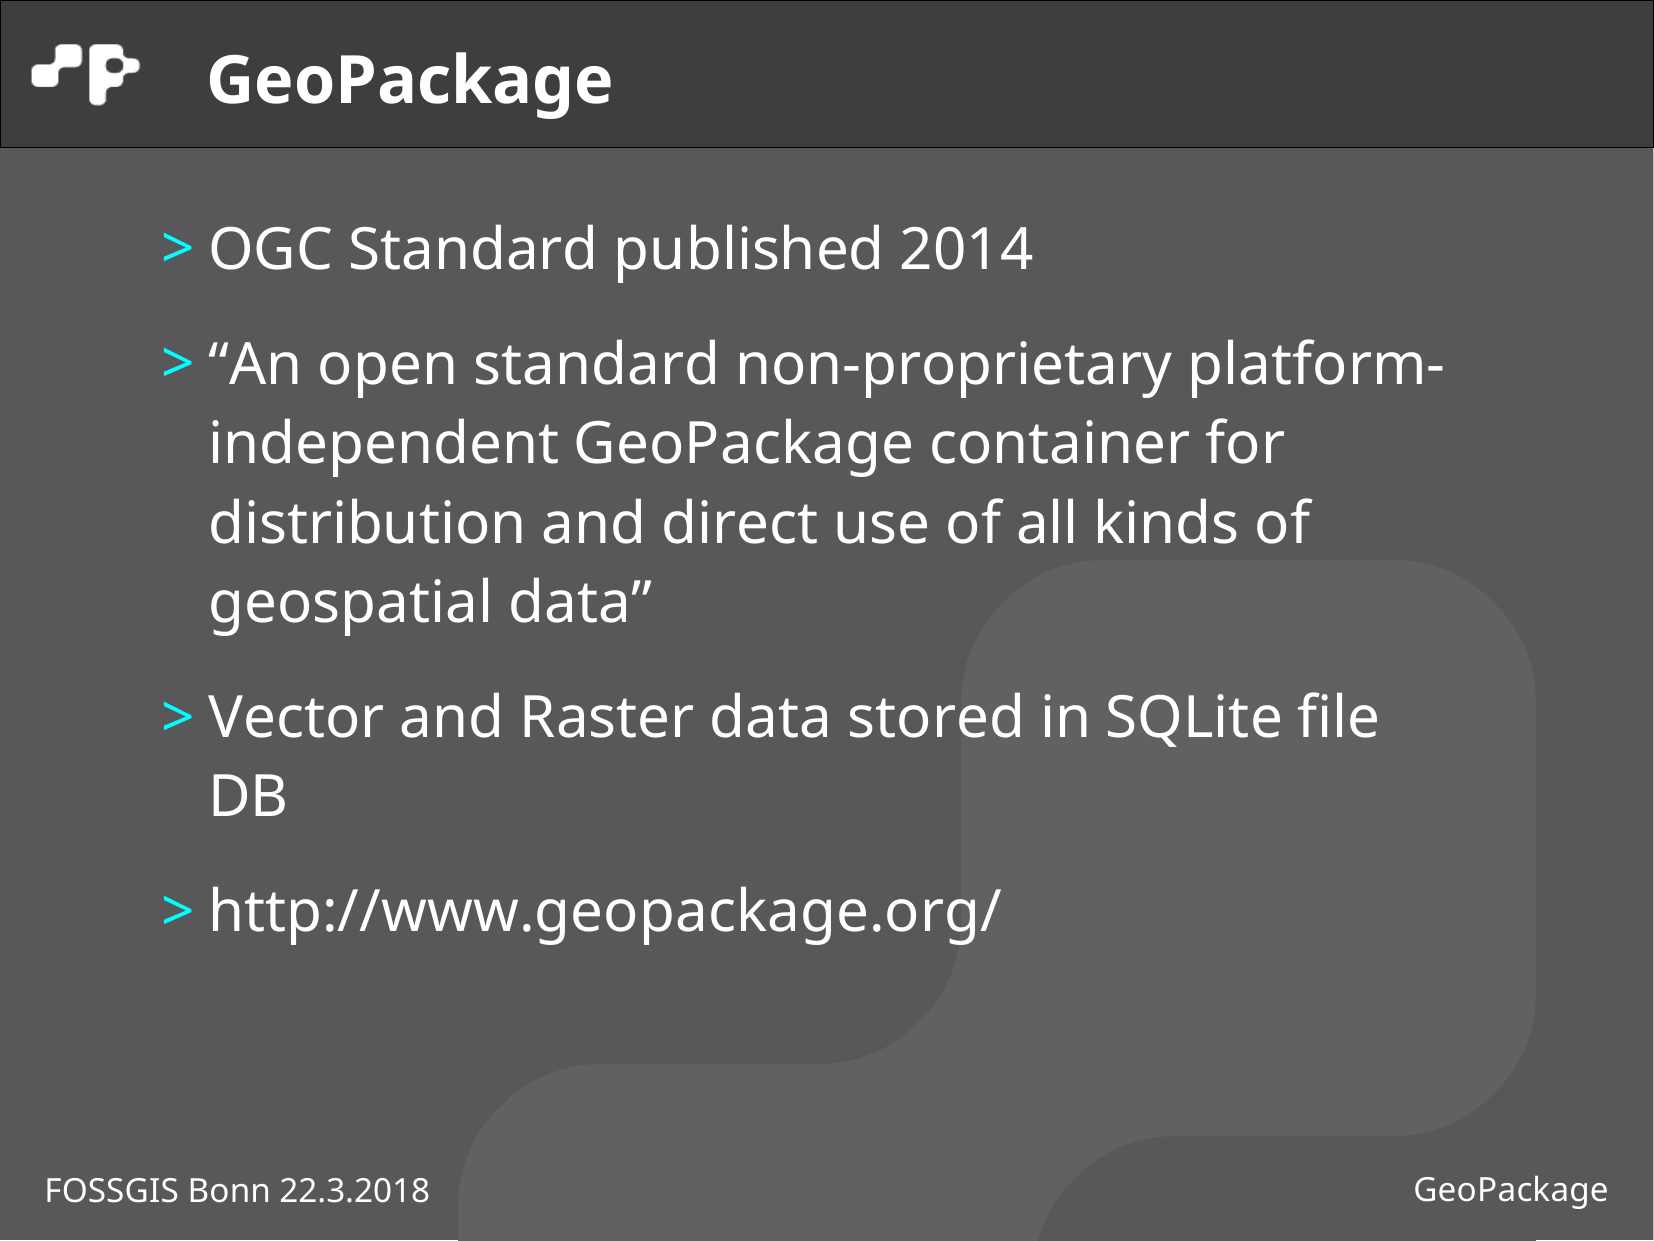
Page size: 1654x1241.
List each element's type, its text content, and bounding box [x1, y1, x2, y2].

picture [458, 560, 1536, 1241]
picture [29, 42, 143, 106]
title GeoPackage [206, 29, 1388, 119]
list OGC Standard published 2014 “An open standard non-proprietary platform-independent GeoPackage container for distribution and direct use of all kinds of geospatial data” Vector and Raster data stored in SQLite file DB http://www.geopackage.org/ [161, 206, 1477, 1123]
